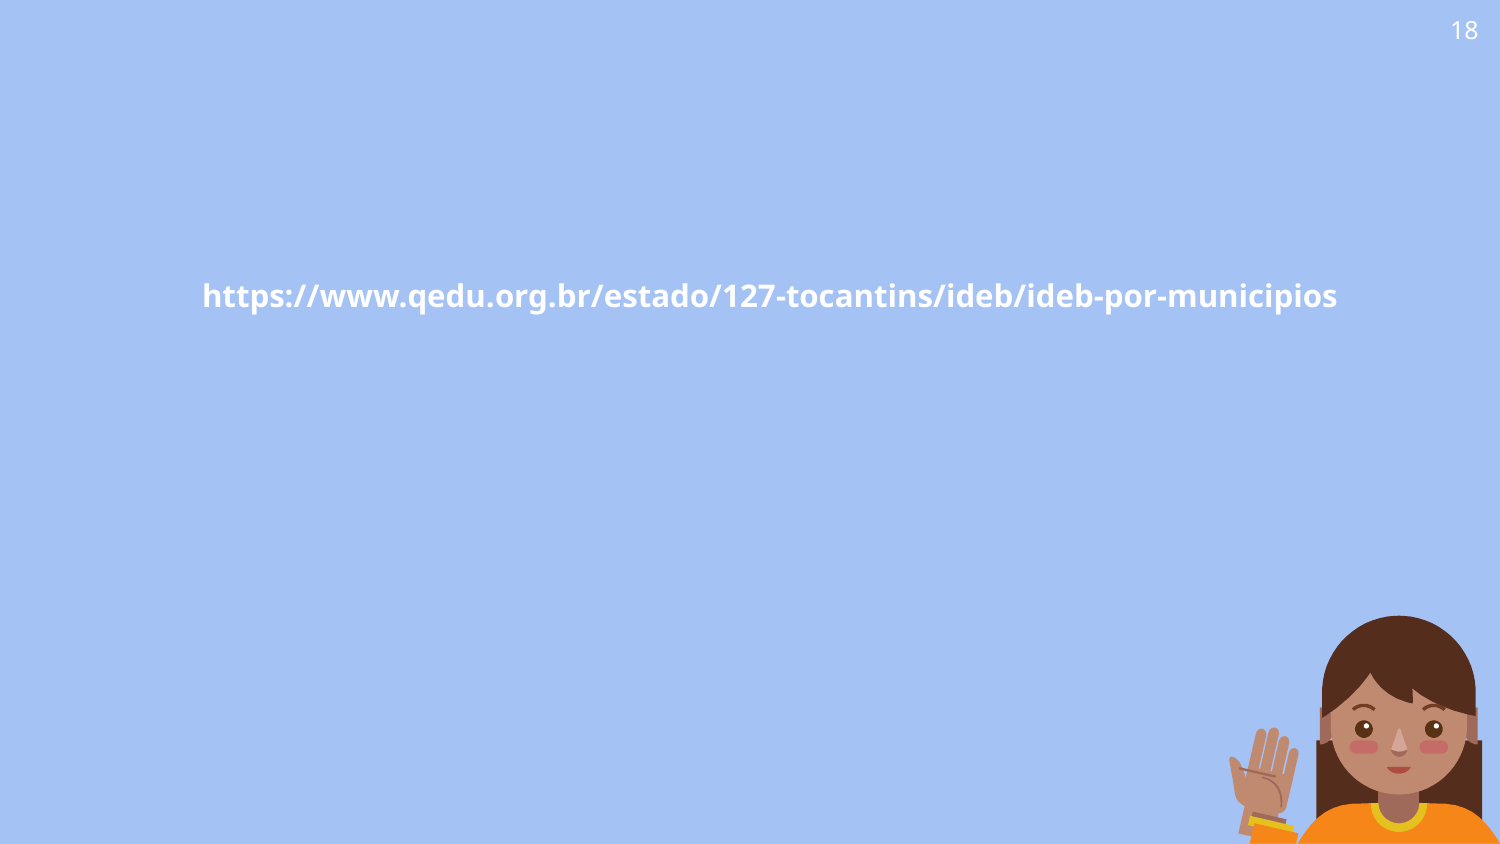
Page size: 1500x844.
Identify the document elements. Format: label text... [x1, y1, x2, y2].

subtitle https://www.qedu.org.br/estado/127-tocantins/ideb/ideb-por-municipios [165, 261, 1376, 390]
slide_number <número> [1403, 0, 1494, 65]
text_box [1229, 615, 1500, 844]
